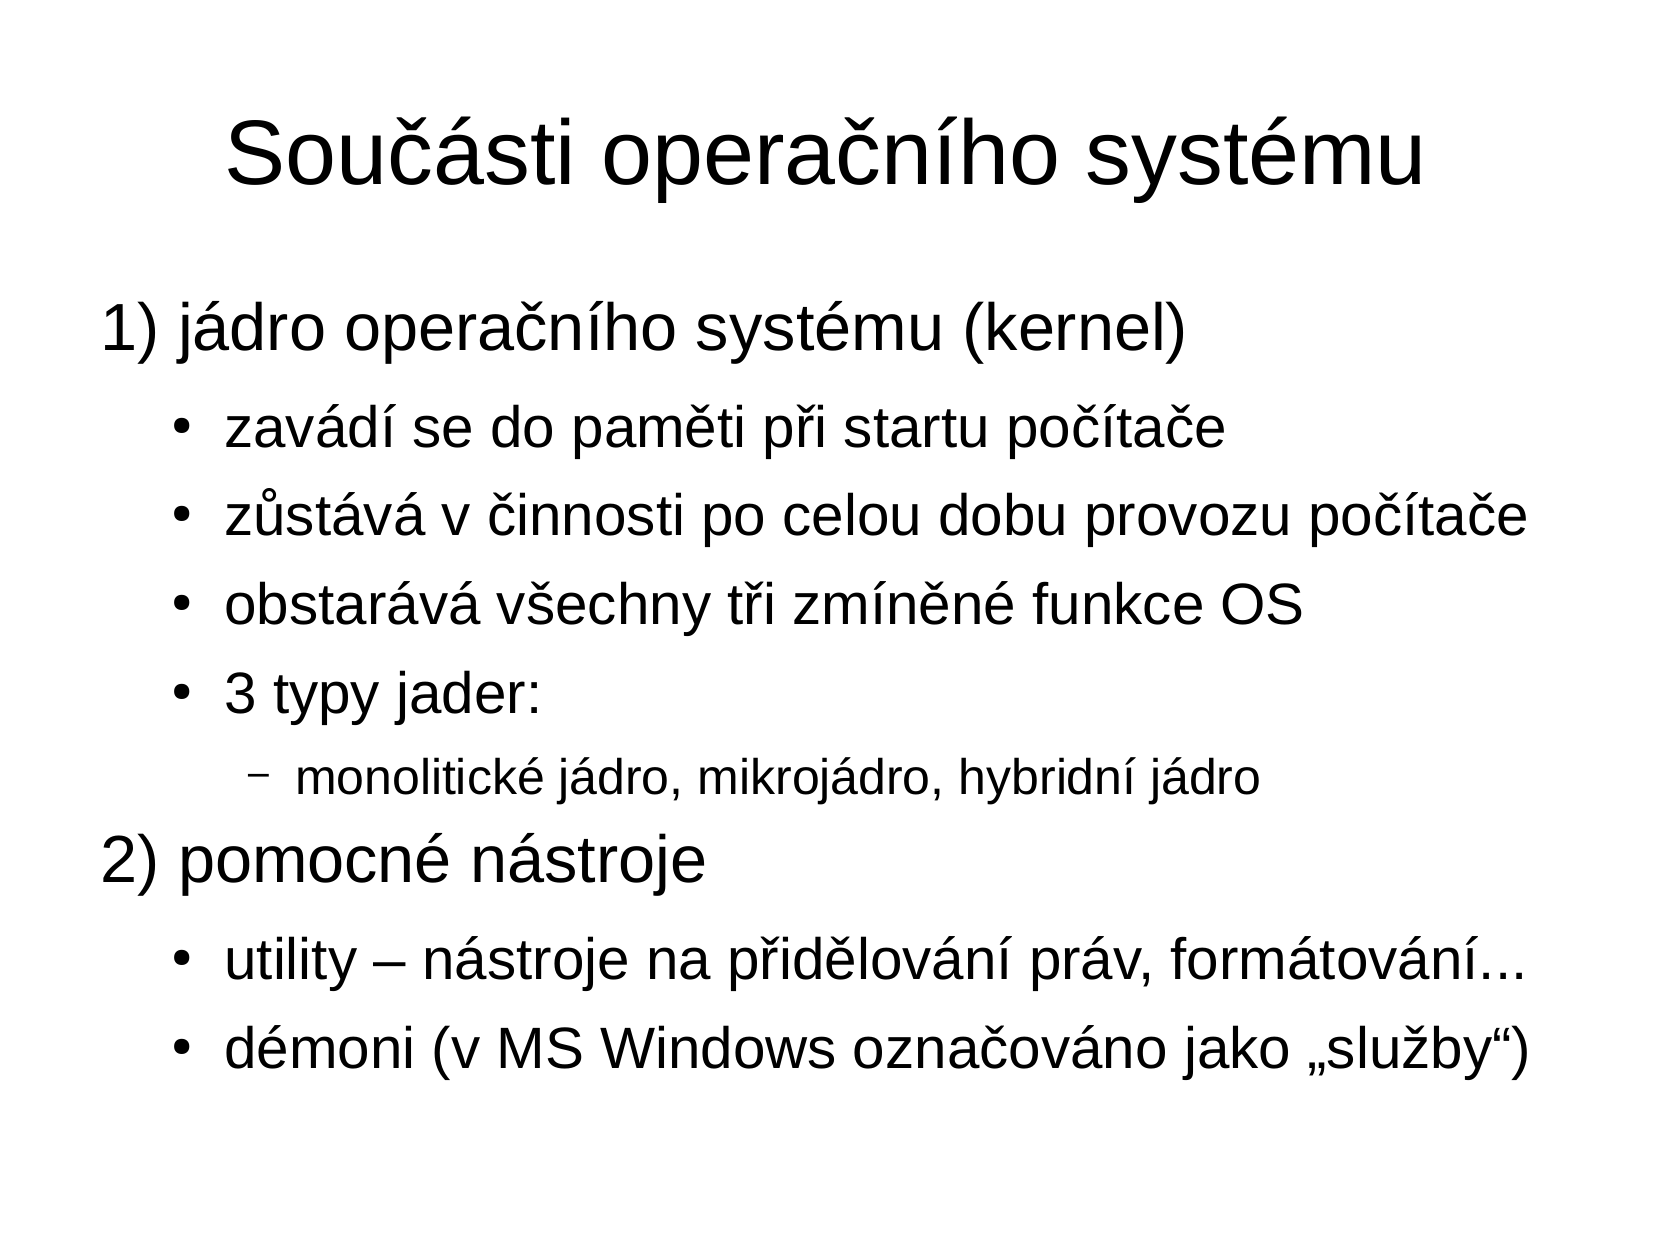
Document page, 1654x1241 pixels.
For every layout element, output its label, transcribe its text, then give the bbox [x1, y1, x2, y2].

title Součásti operačního systému [82, 56, 1571, 250]
list jádro operačního systému (kernel) zavádí se do paměti při startu počítače zůstává v činnosti po celou dobu provozu počítače obstarává všechny tři zmíněné funkce OS 3 typy jader: monolitické jádro, mikrojádro, hybridní jádro pomocné nástroje utility – nástroje na přidělování práv, formátování... démoni (v MS Windows označováno jako „služby“) [82, 290, 1571, 1094]
